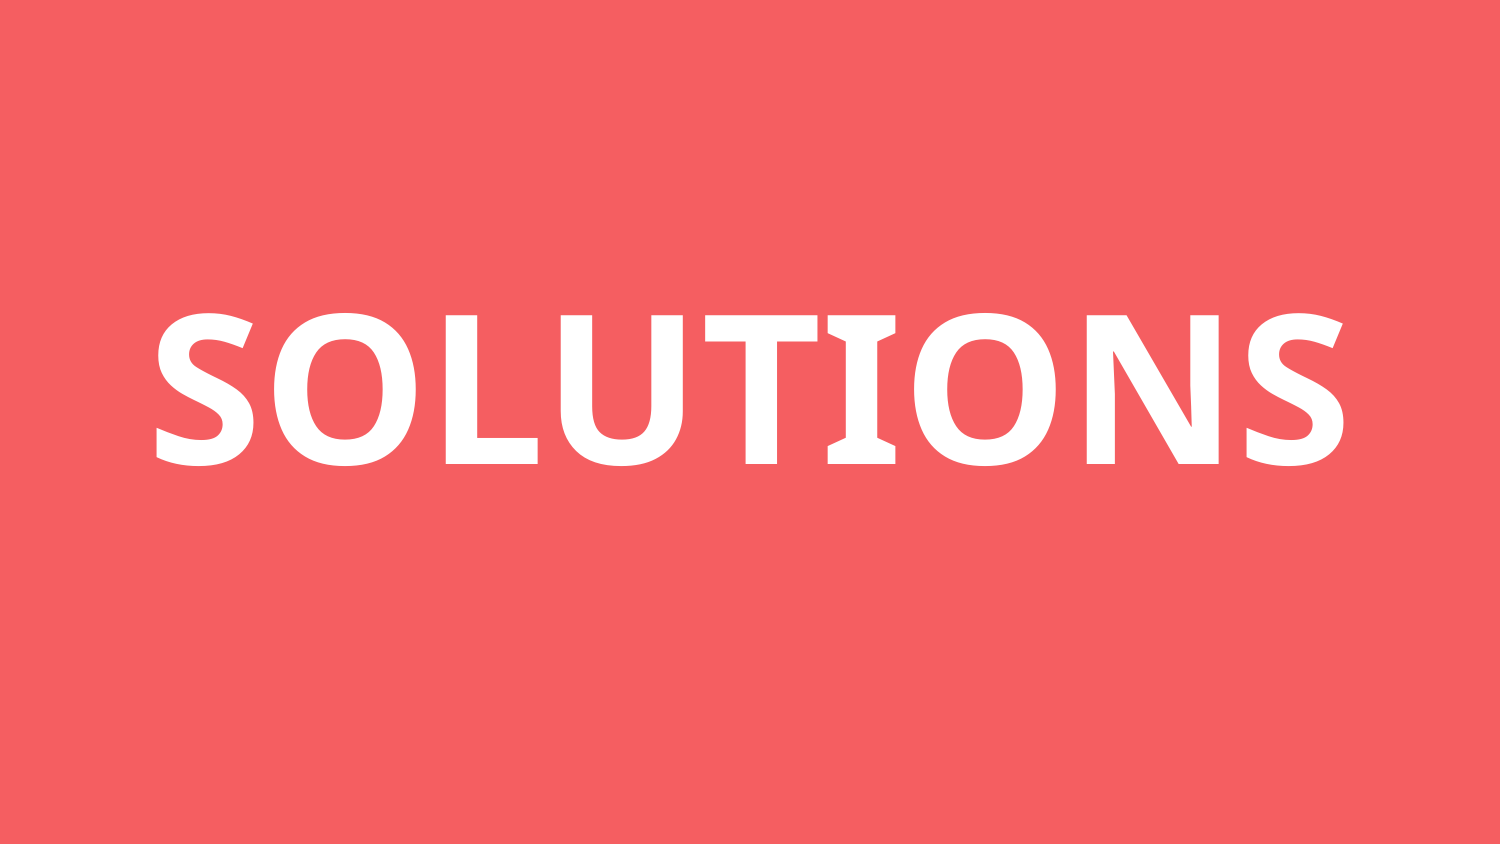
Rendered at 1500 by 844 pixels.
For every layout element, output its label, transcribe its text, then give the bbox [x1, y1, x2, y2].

title SOLUTIONS [83, 233, 1417, 529]
